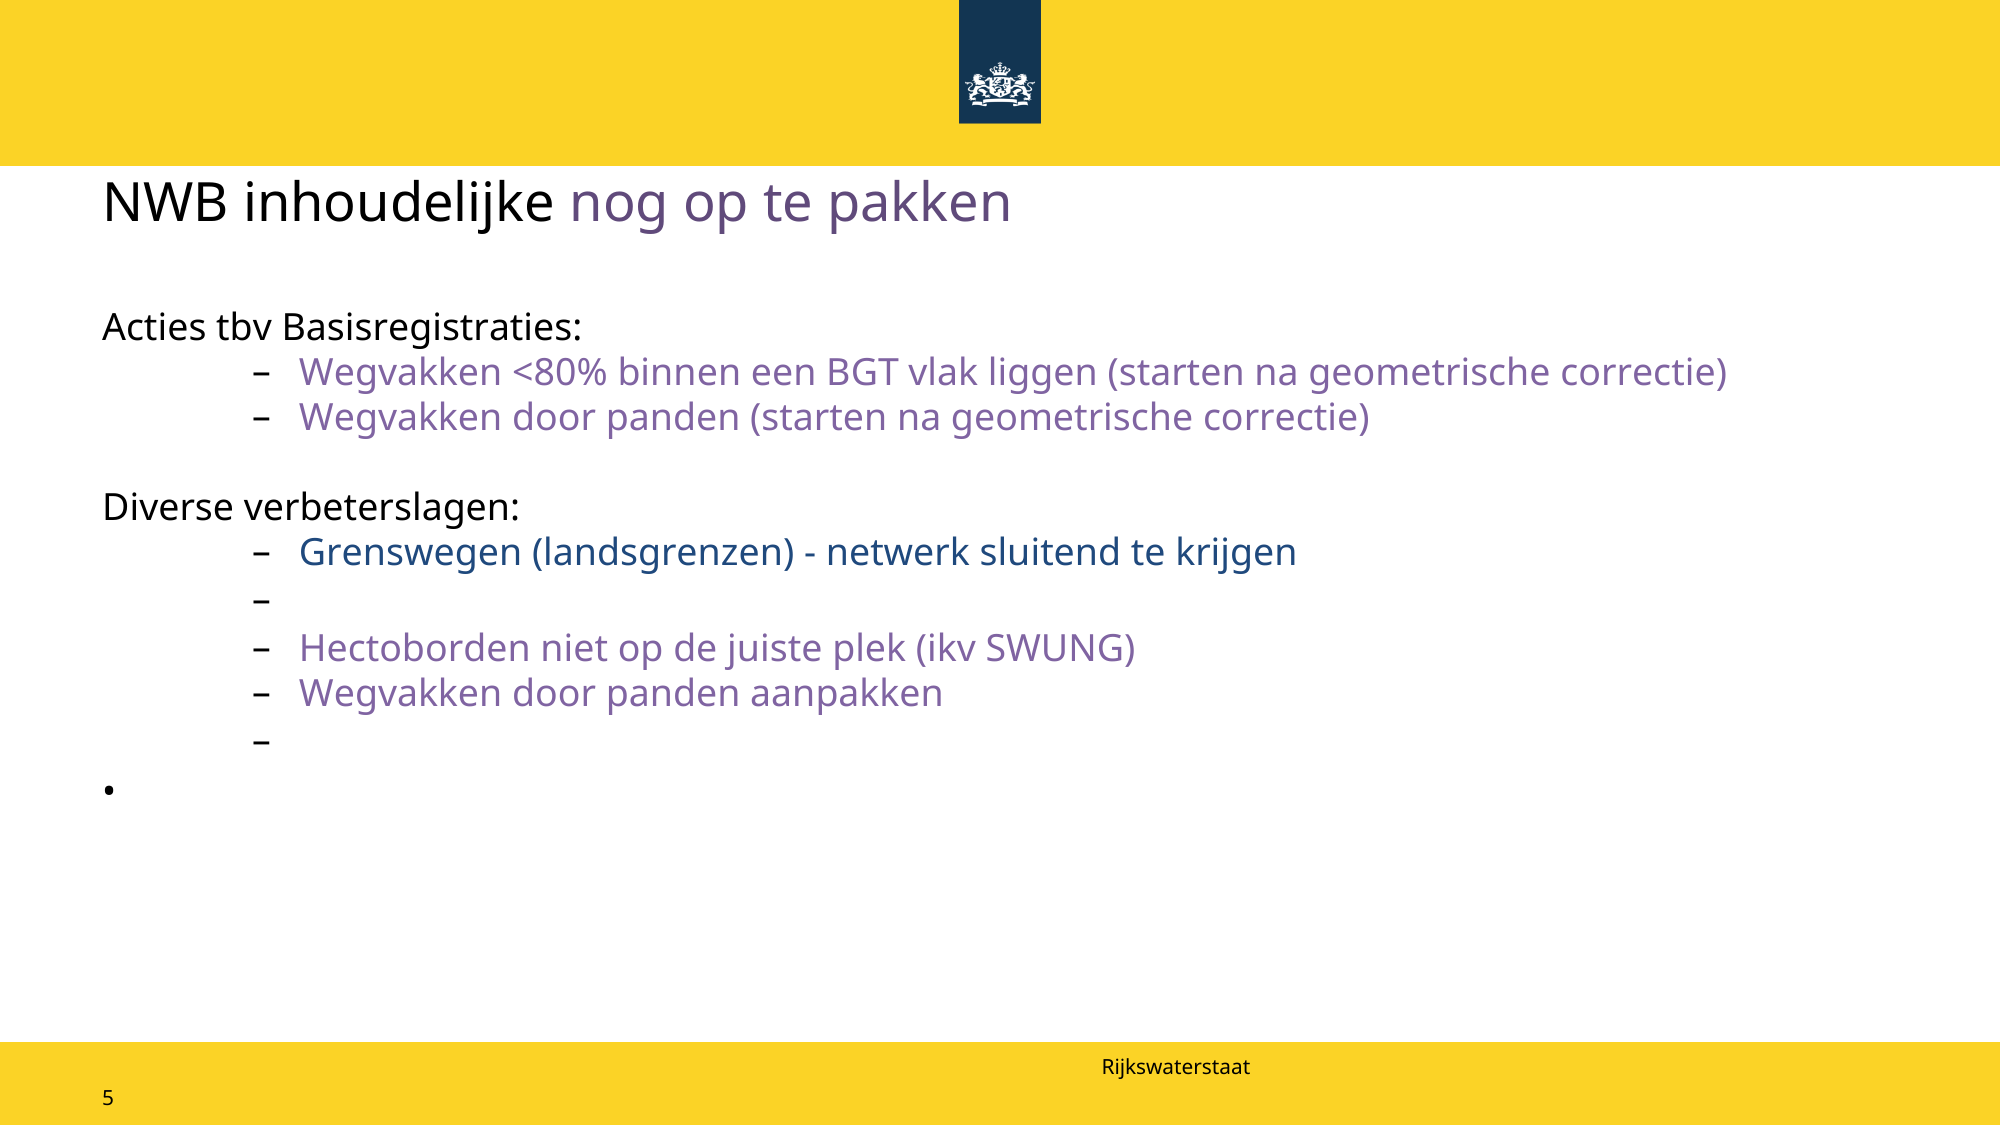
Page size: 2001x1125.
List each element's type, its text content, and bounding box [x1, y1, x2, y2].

list Acties tbv Basisregistraties: Wegvakken <80% binnen een BGT vlak liggen (starten na geometrische correctie) Wegvakken door panden (starten na geometrische correctie) Diverse verbeterslagen: Grenswegen (landsgrenzen) - netwerk sluitend te krijgen Hectoborden niet op de juiste plek (ikv SWUNG) Wegvakken door panden aanpakken [102, 302, 1940, 1019]
text_box 5 [102, 1084, 519, 1105]
title NWB inhoudelijke nog op te pakken [102, 162, 1940, 244]
